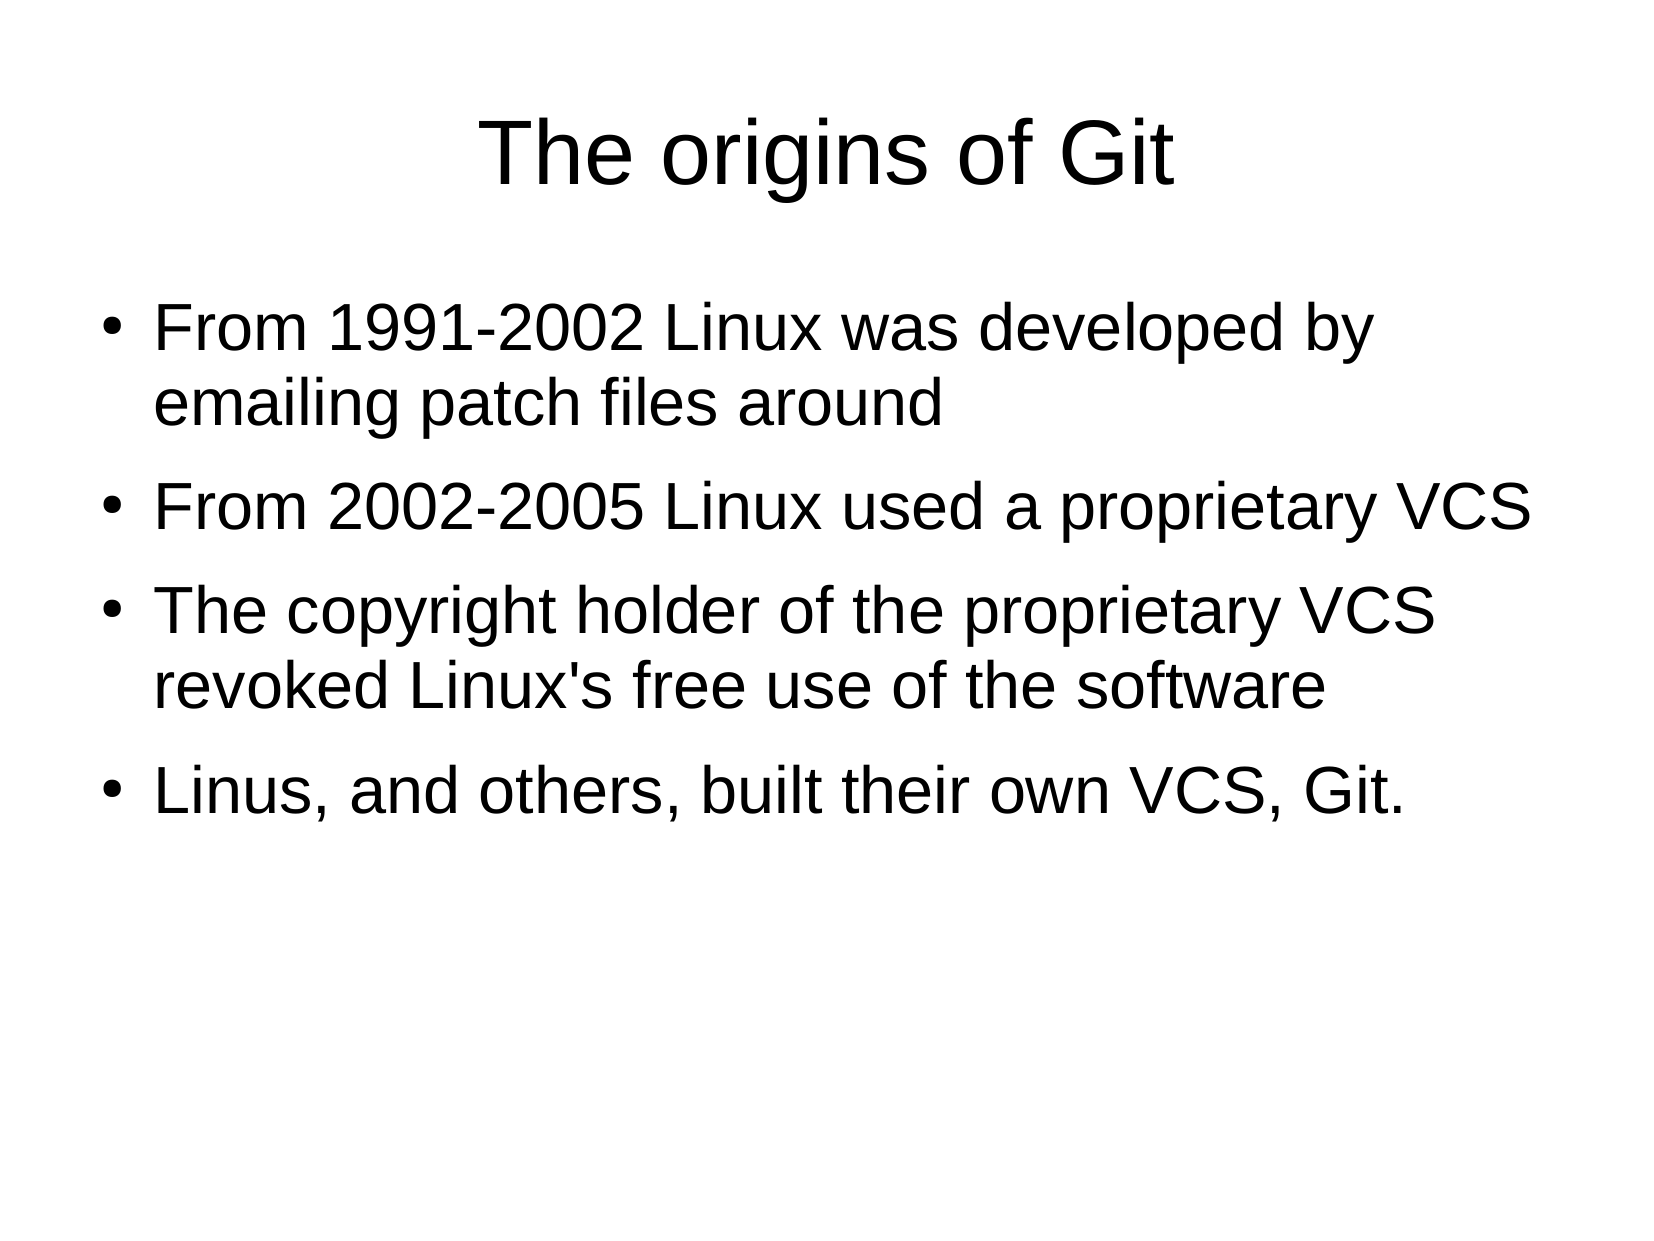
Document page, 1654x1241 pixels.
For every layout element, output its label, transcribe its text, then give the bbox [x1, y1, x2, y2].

list From 1991-2002 Linux was developed by emailing patch files around From 2002-2005 Linux used a proprietary VCS The copyright holder of the proprietary VCS revoked Linux's free use of the software Linus, and others, built their own VCS, Git. [82, 290, 1571, 1010]
title The origins of Git [82, 49, 1571, 257]
